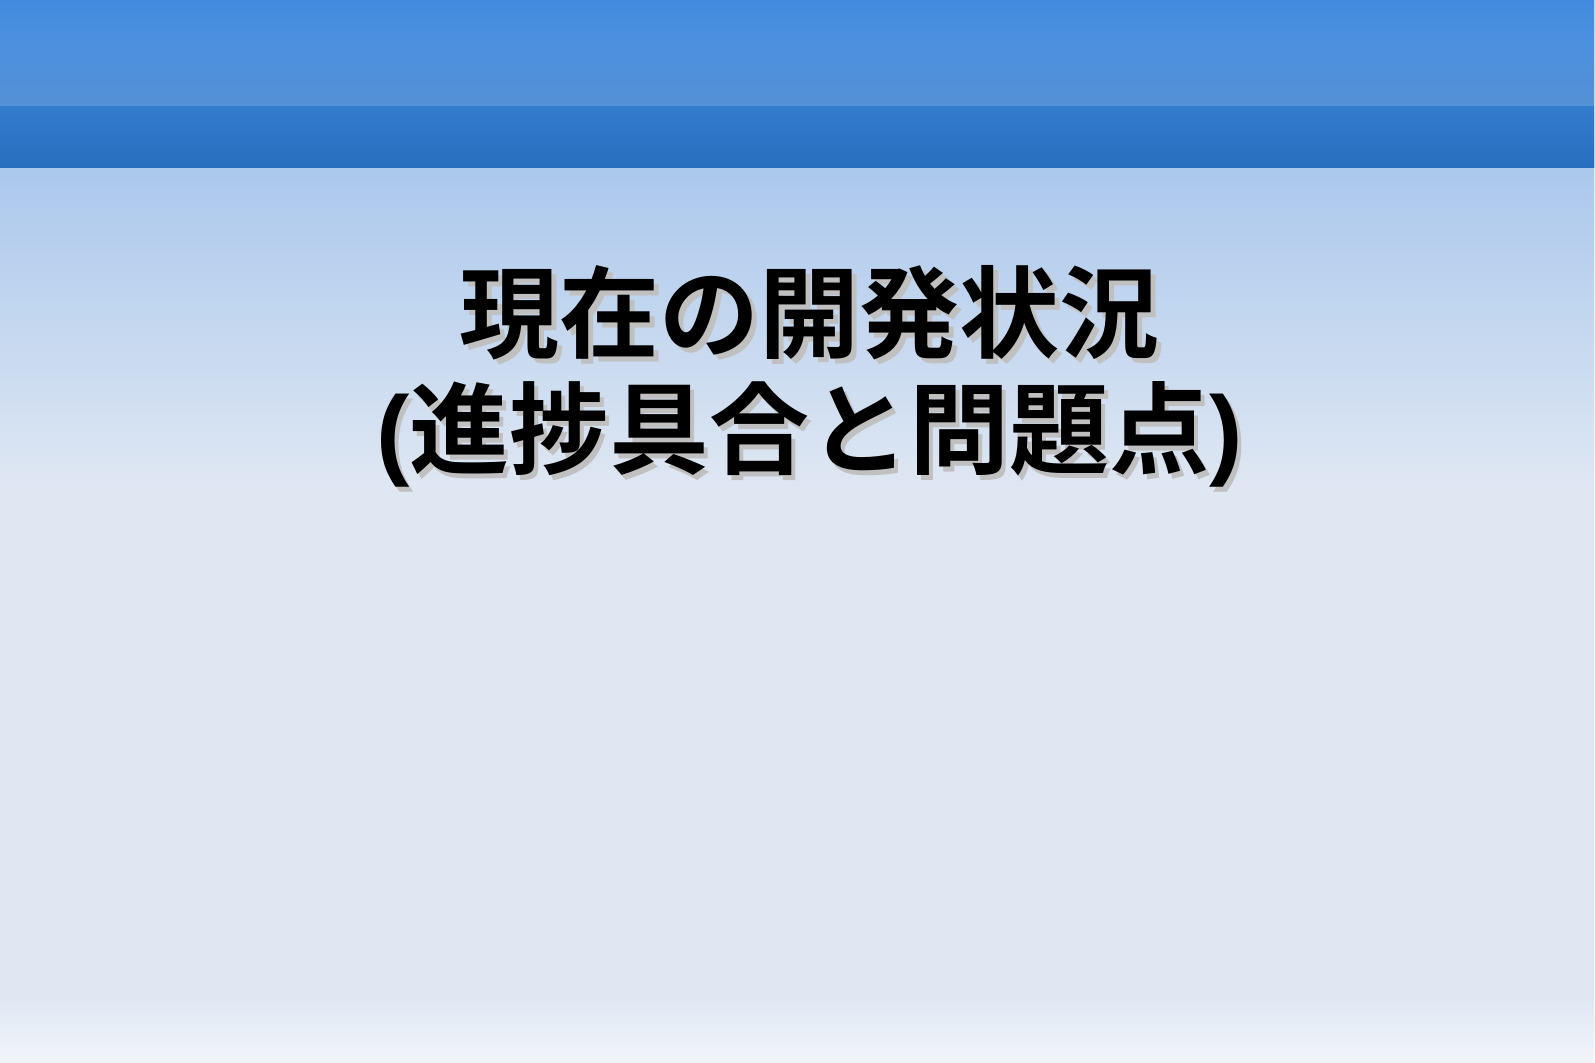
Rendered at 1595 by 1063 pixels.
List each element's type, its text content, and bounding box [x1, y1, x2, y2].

picture [0, 0, 1595, 1063]
subtitle 現在の開発状況 (進捗具合と問題点) [74, 0, 1510, 951]
